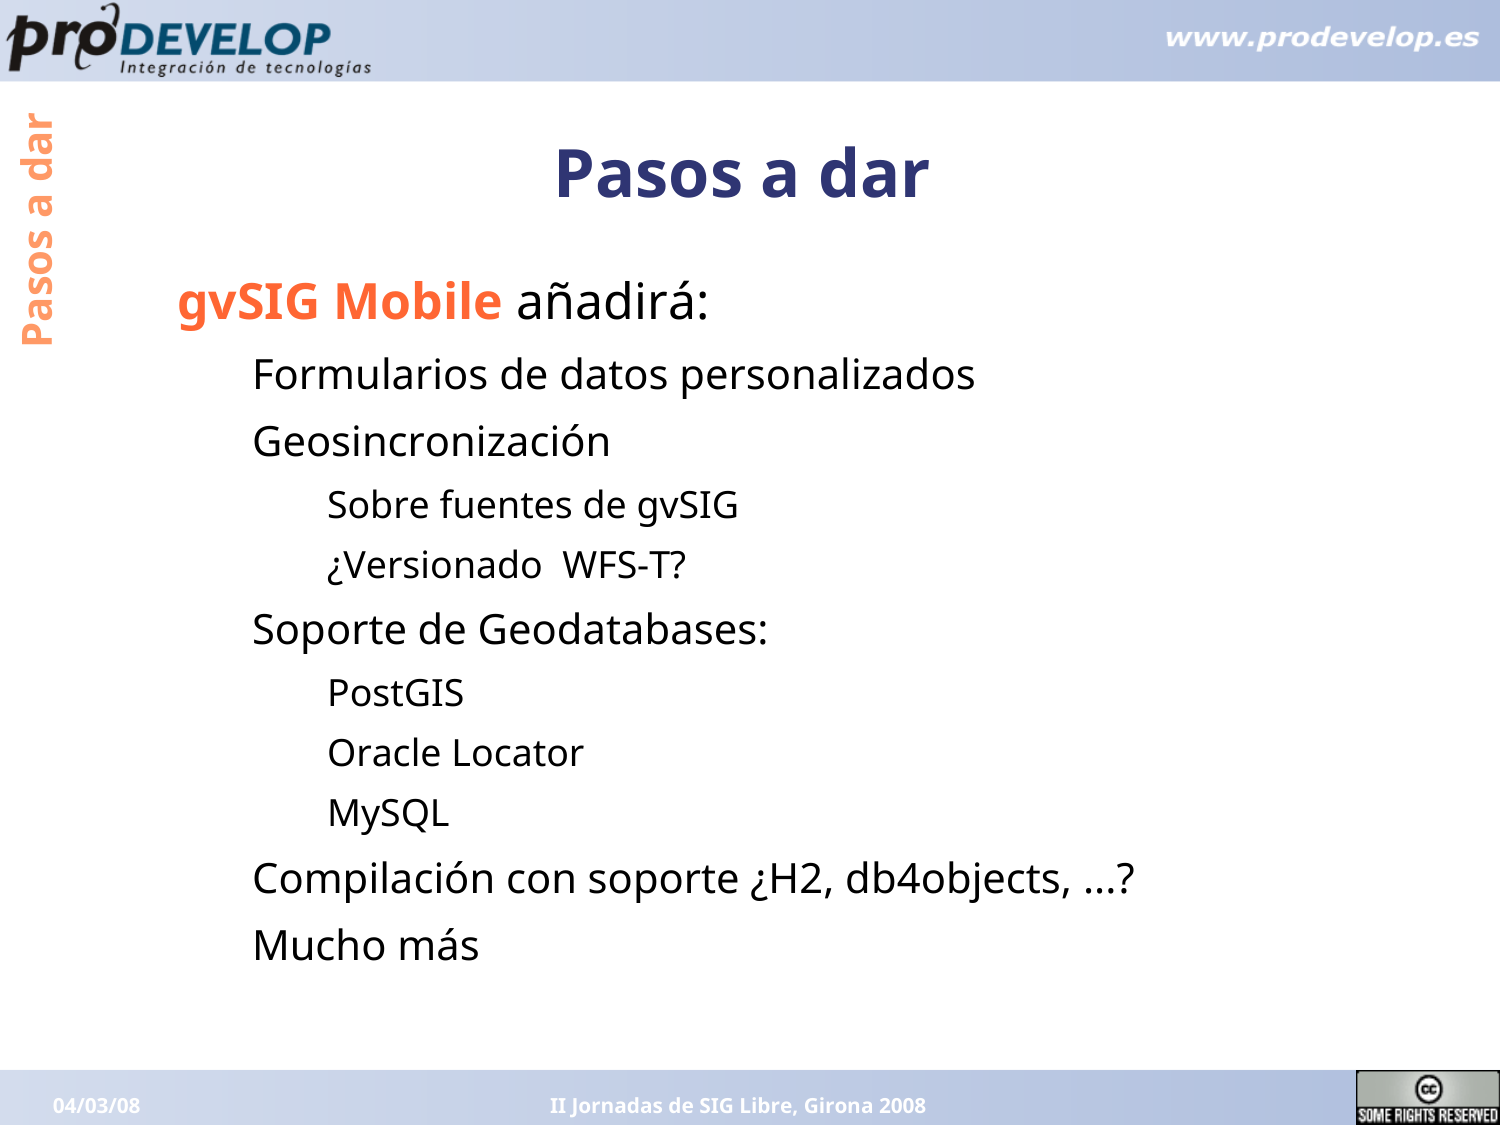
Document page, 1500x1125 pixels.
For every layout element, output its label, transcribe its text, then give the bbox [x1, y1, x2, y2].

picture [0, 0, 1500, 1125]
list gvSIG Mobile añadirá: Formularios de datos personalizados Geosincronización Sobre fuentes de gvSIG ¿Versionado WFS-T? Soporte de Geodatabases: PostGIS Oracle Locator MySQL Compilación con soporte ¿H2, db4objects, ...? Mucho más [177, 265, 1418, 1052]
title Pasos a dar [0, 76, 72, 384]
title Pasos a dar [72, 78, 1418, 266]
